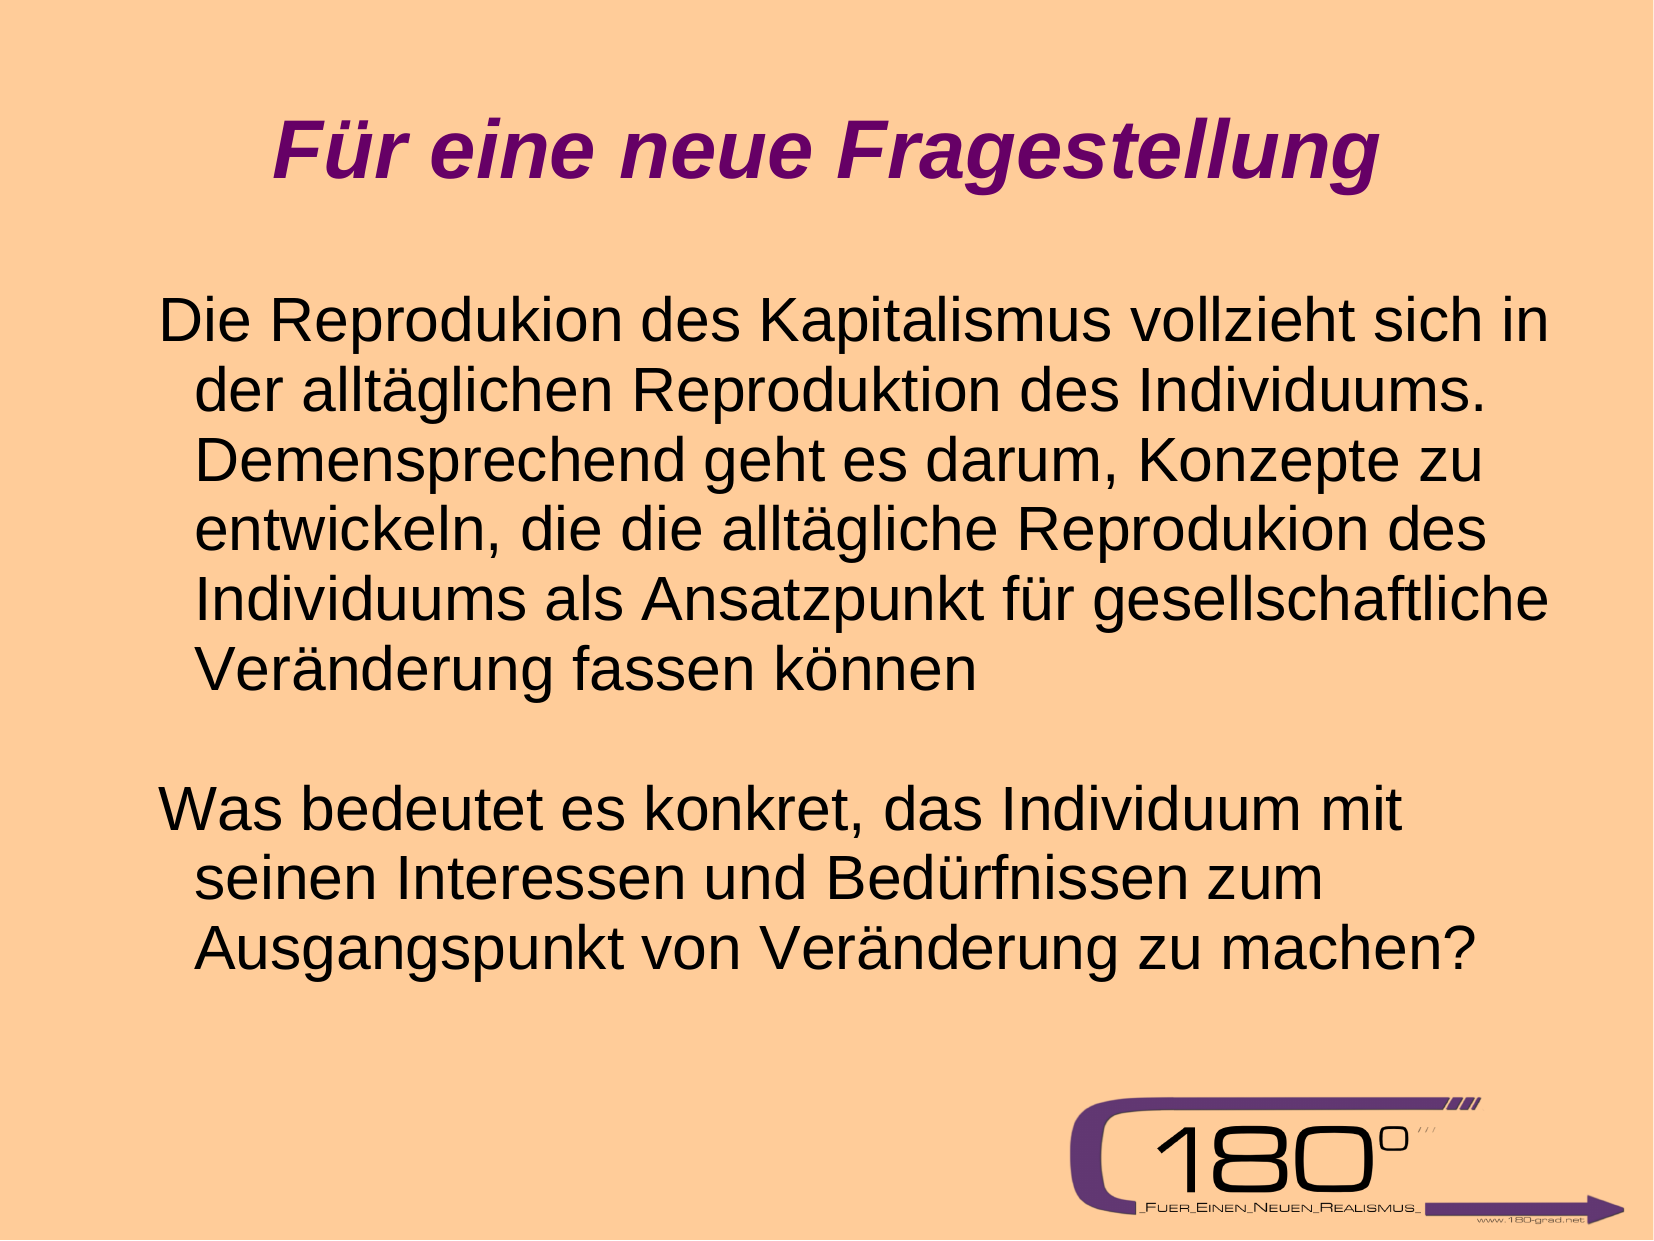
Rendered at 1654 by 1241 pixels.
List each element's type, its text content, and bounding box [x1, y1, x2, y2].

title Für eine neue Fragestellung [121, 46, 1534, 254]
picture [1068, 1092, 1625, 1228]
text_box Die Reprodukion des Kapitalismus vollzieht sich in der alltäglichen Reproduktion des Individuums. Demensprechend geht es darum, Konzepte zu entwickeln, die die alltägliche Reprodukion des Individuums als Ansatzpunkt für gesellschaftliche Veränderung fassen können Was bedeutet es konkret, das Individuum mit seinen Interessen und Bedürfnissen zum Ausgangspunkt von Veränderung zu machen? [123, 285, 1565, 1063]
